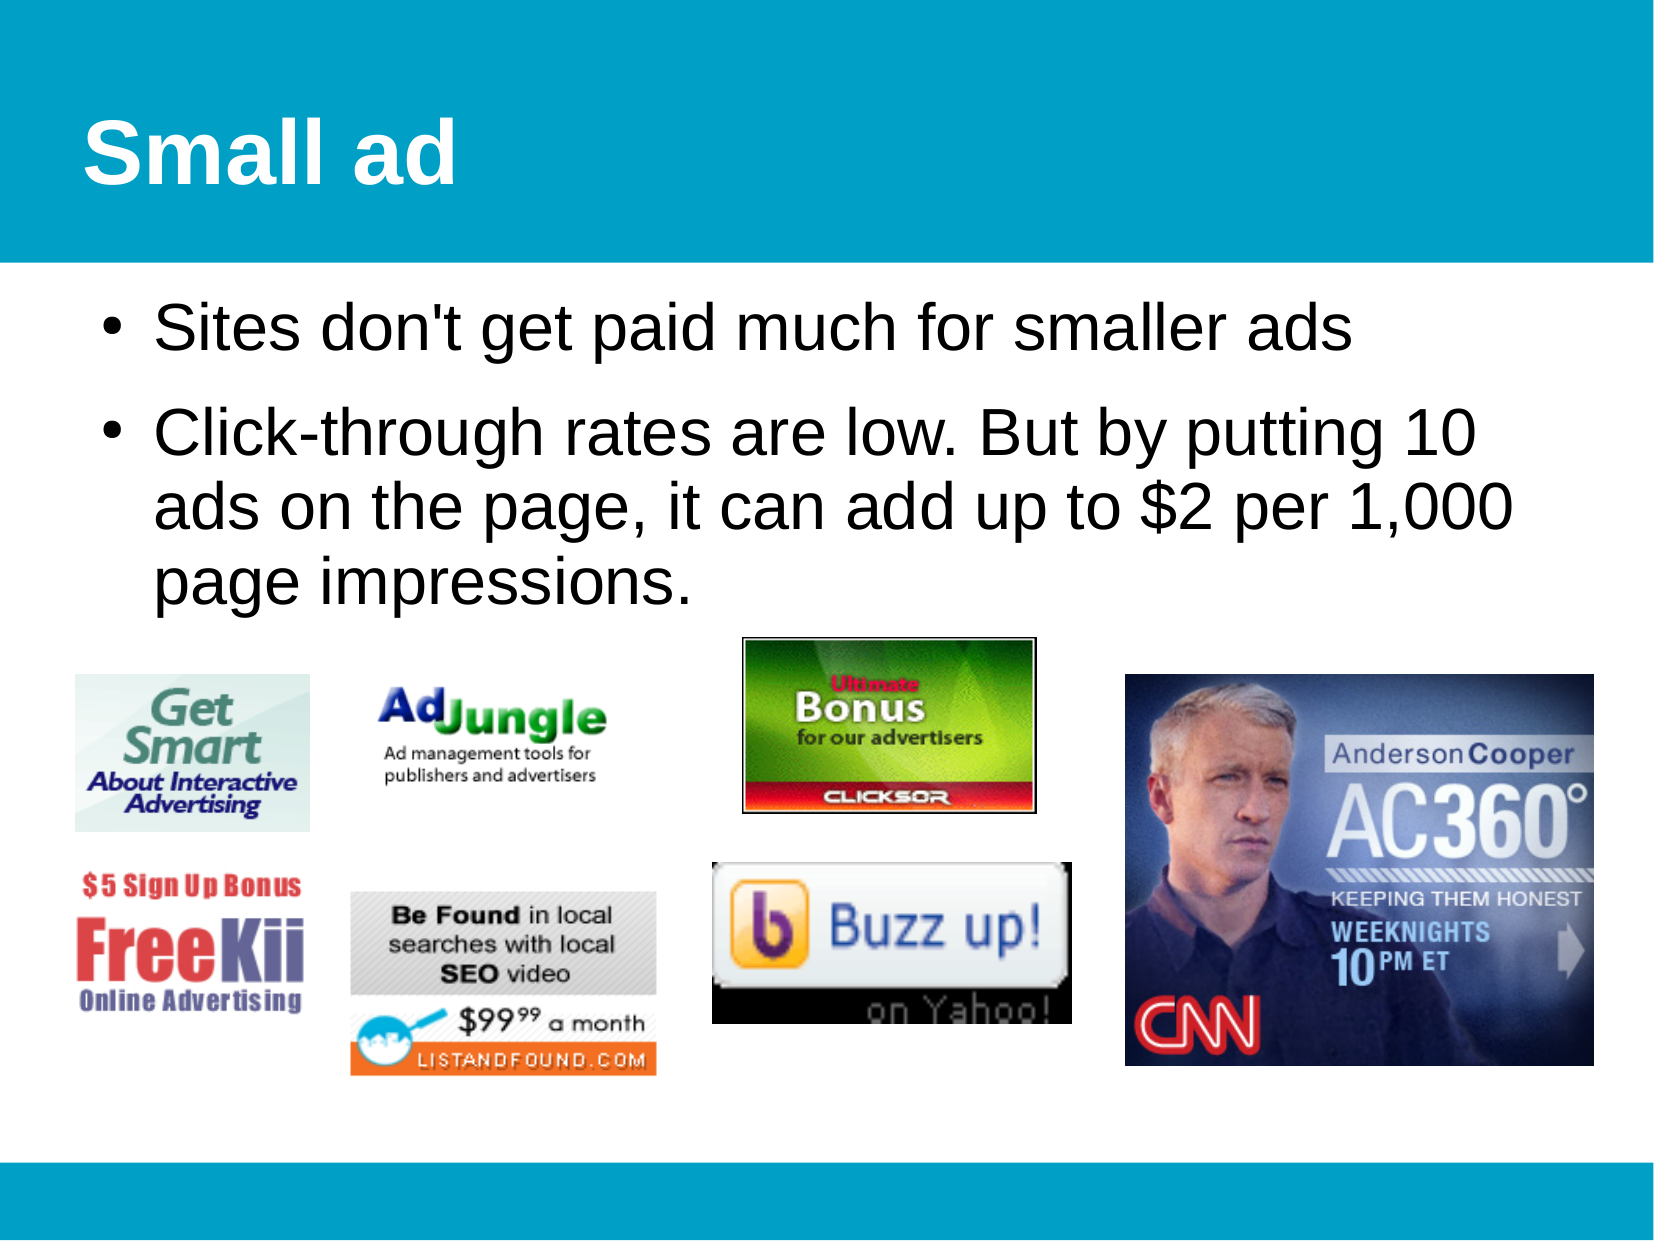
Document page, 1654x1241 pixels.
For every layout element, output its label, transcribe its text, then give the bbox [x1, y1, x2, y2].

picture [75, 862, 310, 1019]
list Sites don't get paid much for smaller ads Click-through rates are low. But by putting 10 ads on the page, it can add up to $2 per 1,000 page impressions. [82, 290, 1571, 1094]
title Small ad [82, 56, 1571, 250]
picture [742, 637, 1037, 814]
picture [75, 674, 310, 832]
picture [1125, 674, 1594, 1066]
picture [712, 862, 1072, 1024]
picture [349, 890, 659, 1078]
picture [375, 681, 610, 788]
